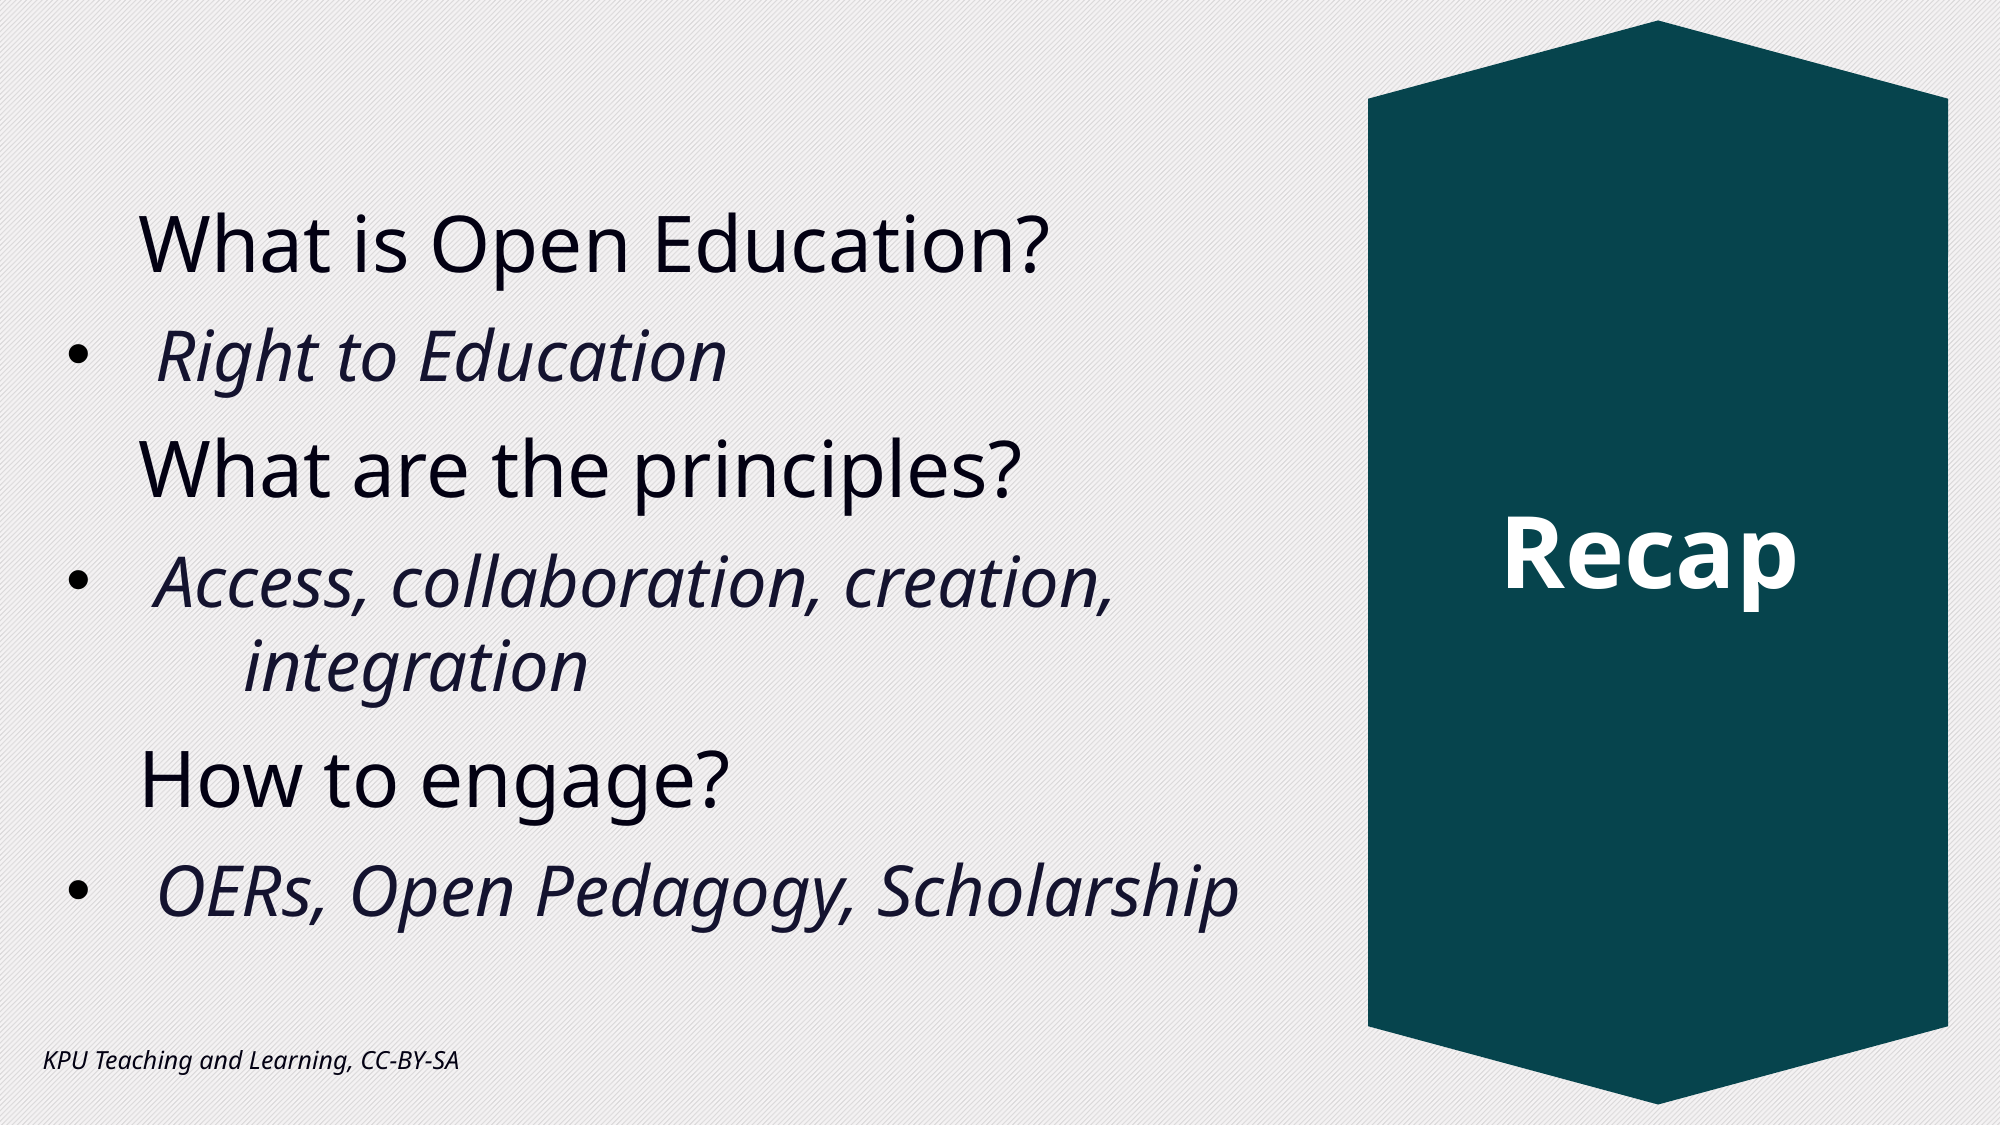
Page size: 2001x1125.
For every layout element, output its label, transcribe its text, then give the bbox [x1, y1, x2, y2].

title Recap [1368, 466, 1931, 646]
text_box KPU Teaching and Learning, CC-BY-SA [27, 1029, 1155, 1090]
list What is Open Education? Right to Education What are the principles? Access, collaboration, creation, integration How to engage? OERs, Open Pedagogy, Scholarship [51, 144, 1284, 981]
